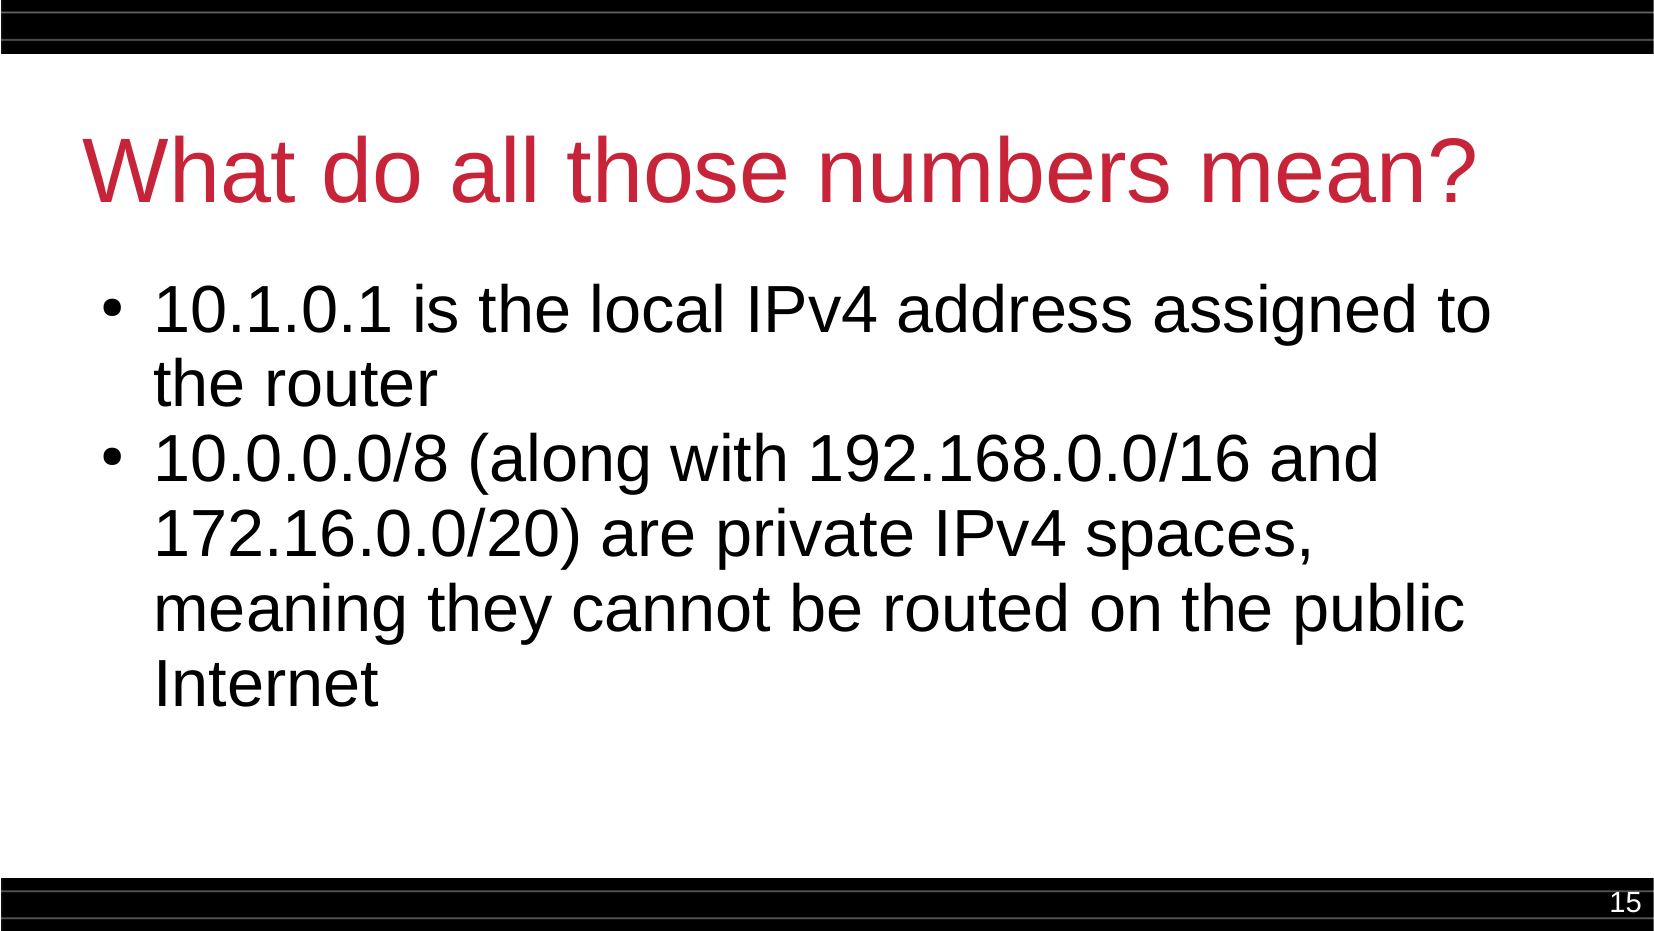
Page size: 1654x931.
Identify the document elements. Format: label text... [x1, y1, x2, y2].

list 10.1.0.1 is the local IPv4 address assigned to the router 10.0.0.0/8 (along with 192.168.0.0/16 and 172.16.0.0/20) are private IPv4 spaces, meaning they cannot be routed on the public Internet [82, 271, 1571, 851]
picture [1, 0, 1654, 54]
picture [1, 878, 1654, 931]
title What do all those numbers mean? [82, 92, 1571, 249]
